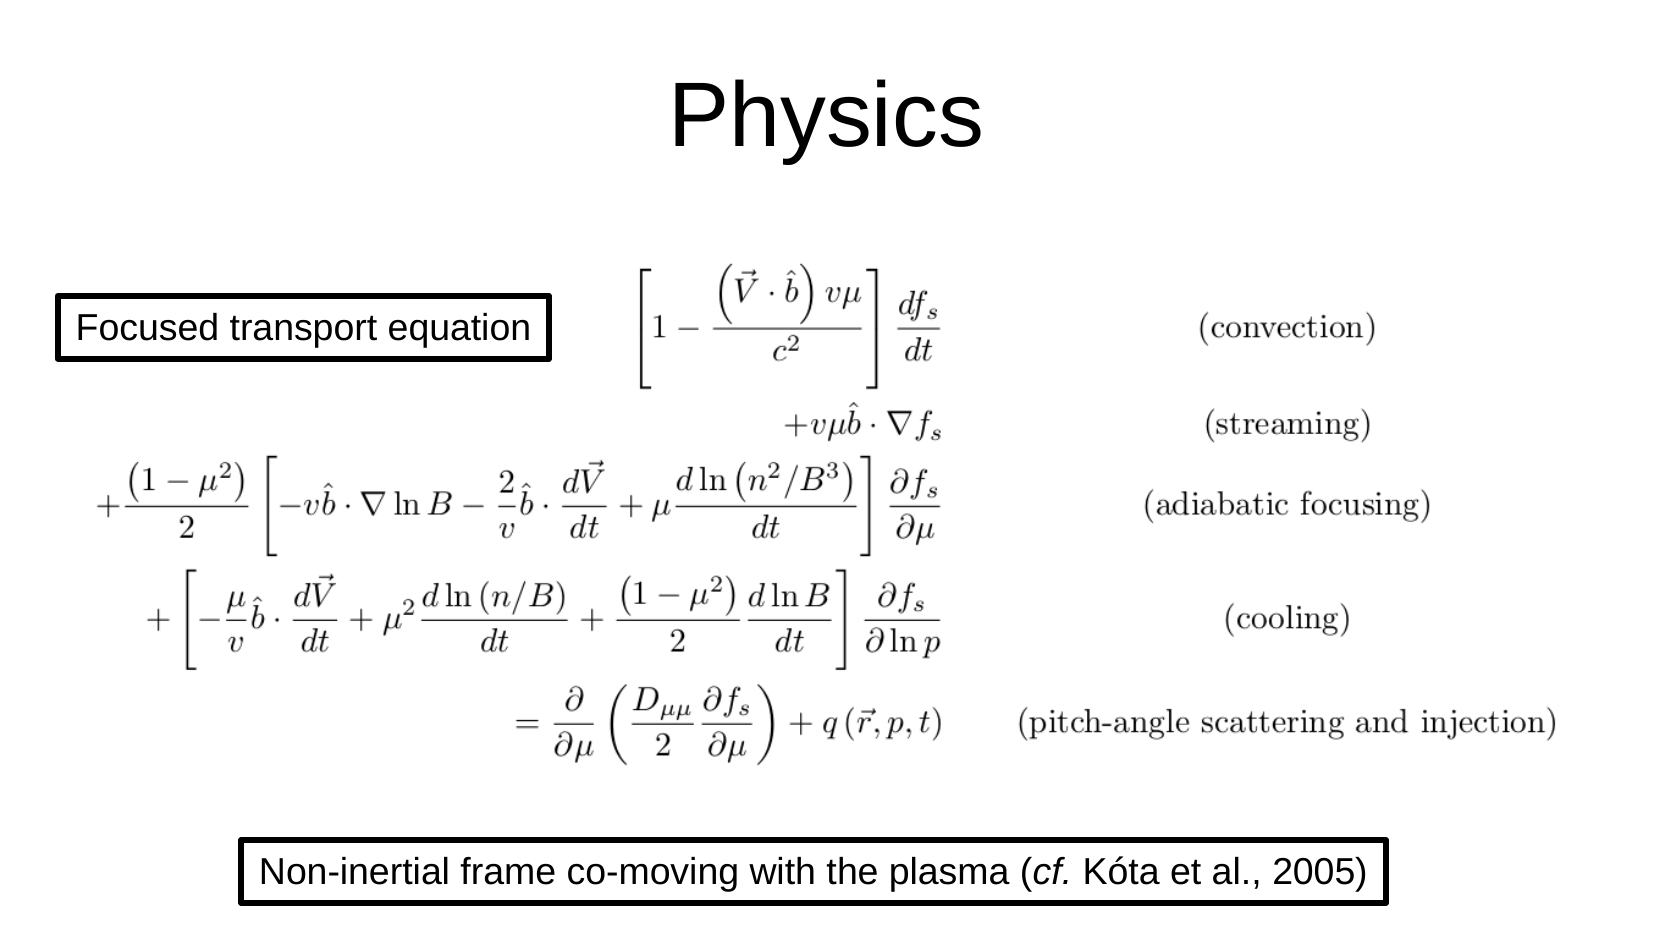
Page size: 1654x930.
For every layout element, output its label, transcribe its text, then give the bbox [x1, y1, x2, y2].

title Physics [82, 36, 1571, 193]
picture [82, 253, 1571, 769]
text_box Non-inertial frame co-moving with the plasma (cf. Kóta et al., 2005) [241, 840, 1387, 903]
text_box Focused transport equation [57, 295, 549, 359]
